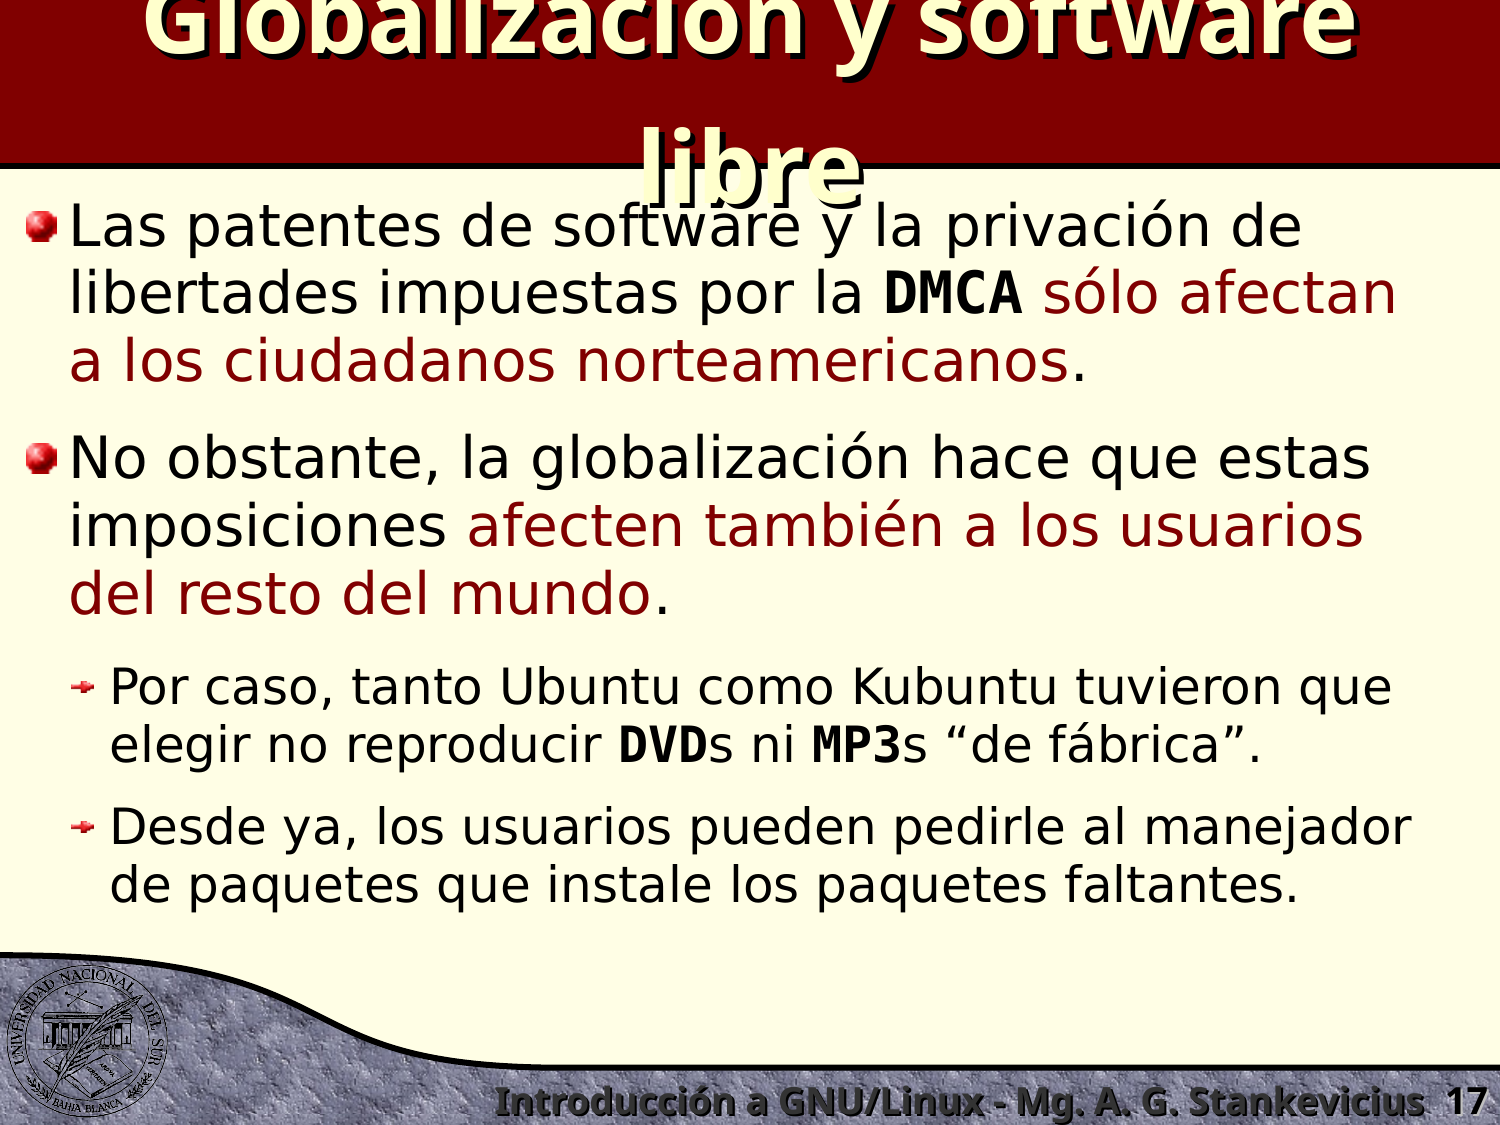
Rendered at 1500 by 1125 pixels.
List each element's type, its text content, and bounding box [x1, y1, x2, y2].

list Las patentes de software y la privación de libertades impuestas por la DMCA sólo afectan a los ciudadanos norteamericanos. No obstante, la globalización hace que estas imposiciones afecten también a los usuarios del resto del mundo. Por caso, tanto Ubuntu como Kubuntu tuvieron que elegir no reproducir DVDs ni MP3s “de fábrica”. Desde ya, los usuarios pueden pedirle al manejador de paquetes que instale los paquetes faltantes. [11, 192, 1486, 935]
title Globalización y software libre [15, 12, 1485, 153]
picture [1059, 1100, 1065, 1110]
picture [0, 956, 1500, 1125]
